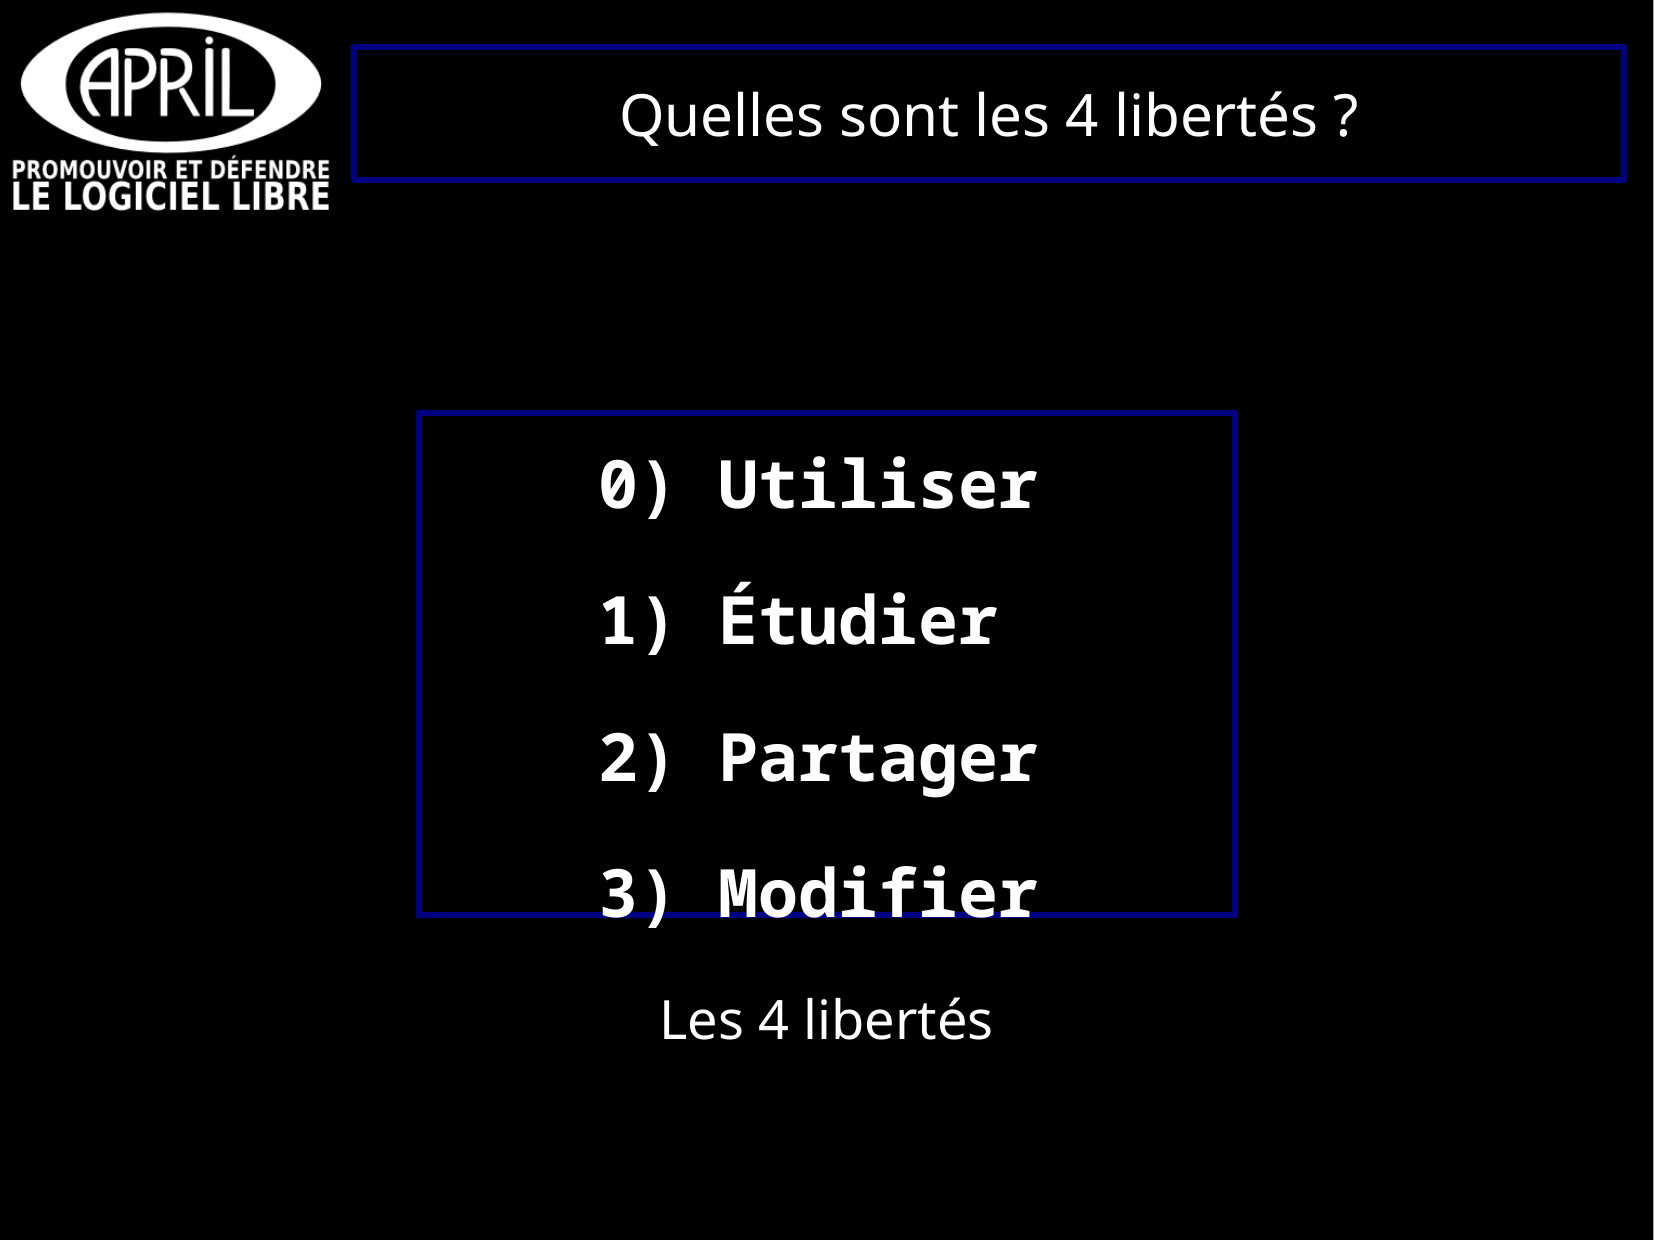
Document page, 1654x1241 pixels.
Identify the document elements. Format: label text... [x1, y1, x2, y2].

picture [8, 7, 333, 237]
title 0) Utiliser 1) Étudier 2) Partager 3) Modifier [418, 413, 1235, 916]
text_box Les 4 libertés [191, 974, 1462, 1053]
title Quelles sont les 4 libertés ? [354, 47, 1625, 181]
